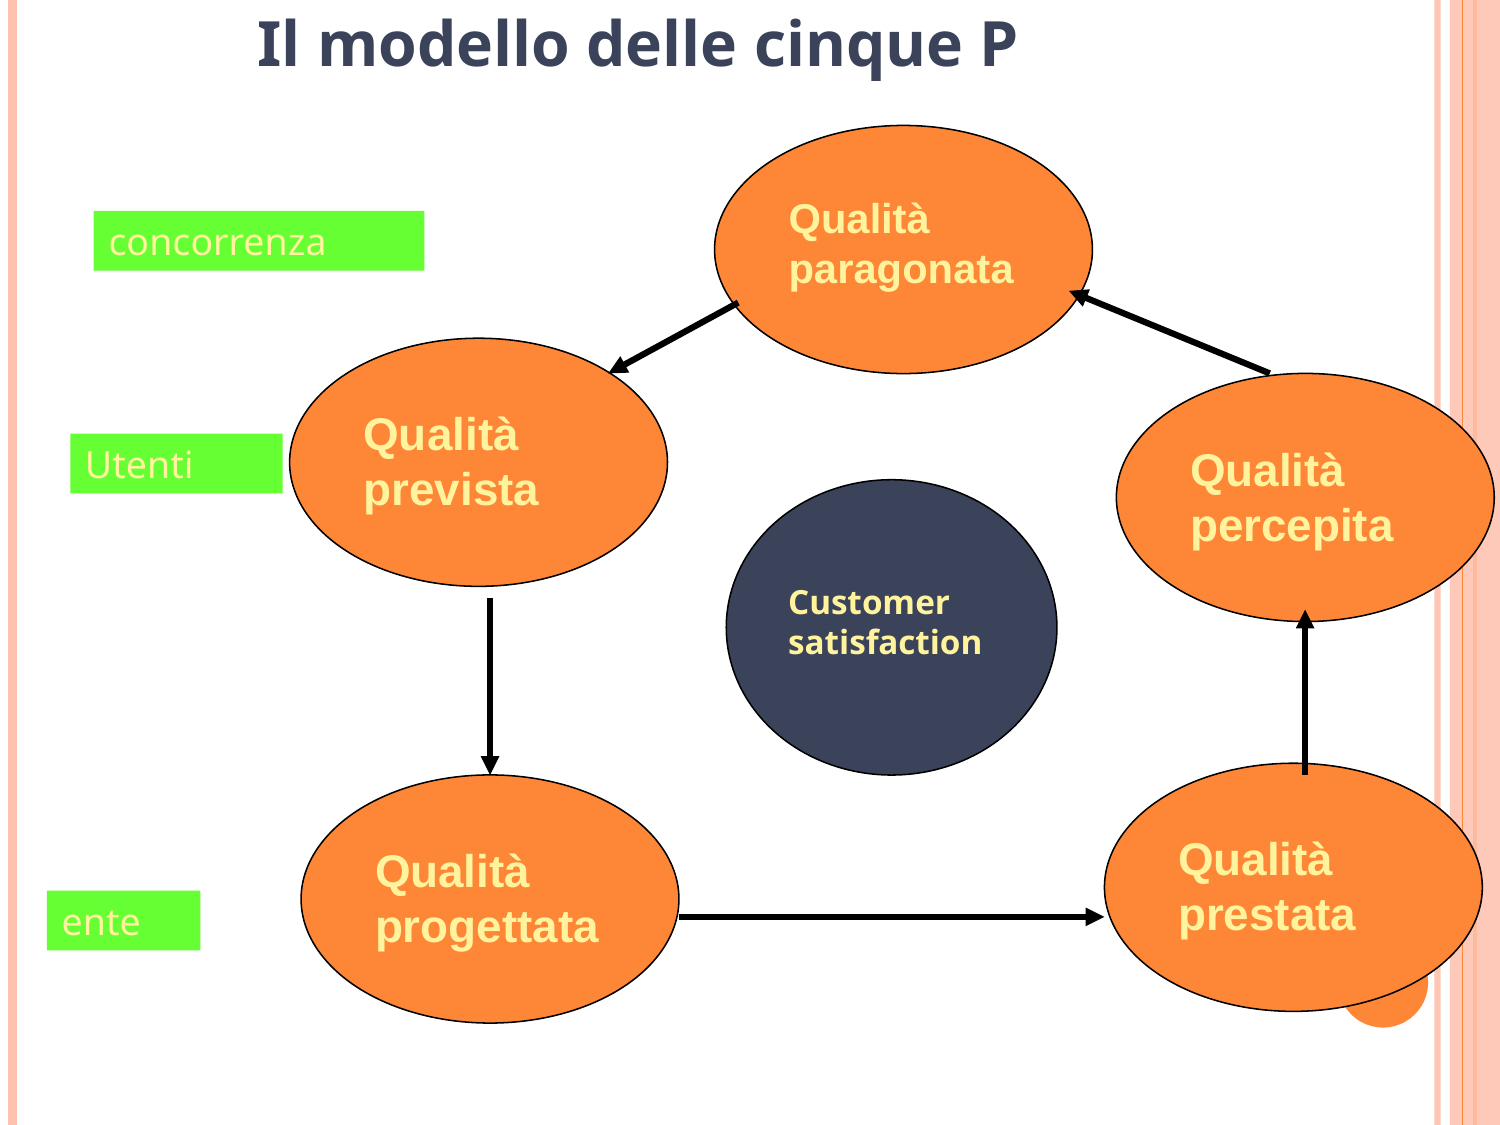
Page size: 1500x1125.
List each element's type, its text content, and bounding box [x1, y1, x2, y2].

text_box Qualità prevista [348, 397, 609, 523]
text_box Qualità percepita [1175, 432, 1436, 558]
text_box ente [46, 890, 201, 951]
text_box [1116, 373, 1495, 622]
text_box Customer satisfaction [773, 574, 998, 669]
text_box [1104, 763, 1483, 1012]
text_box Qualità progettata [360, 834, 621, 960]
text_box Qualità paragonata [773, 184, 1034, 300]
text_box Qualità prestata [1163, 822, 1424, 948]
text_box [726, 479, 1057, 776]
text_box [301, 774, 679, 1024]
text_box [714, 125, 1093, 374]
text_box [289, 338, 668, 587]
text_box Il modello delle cinque P [242, 0, 1500, 136]
text_box Utenti [70, 433, 283, 494]
text_box concorrenza [93, 210, 425, 271]
